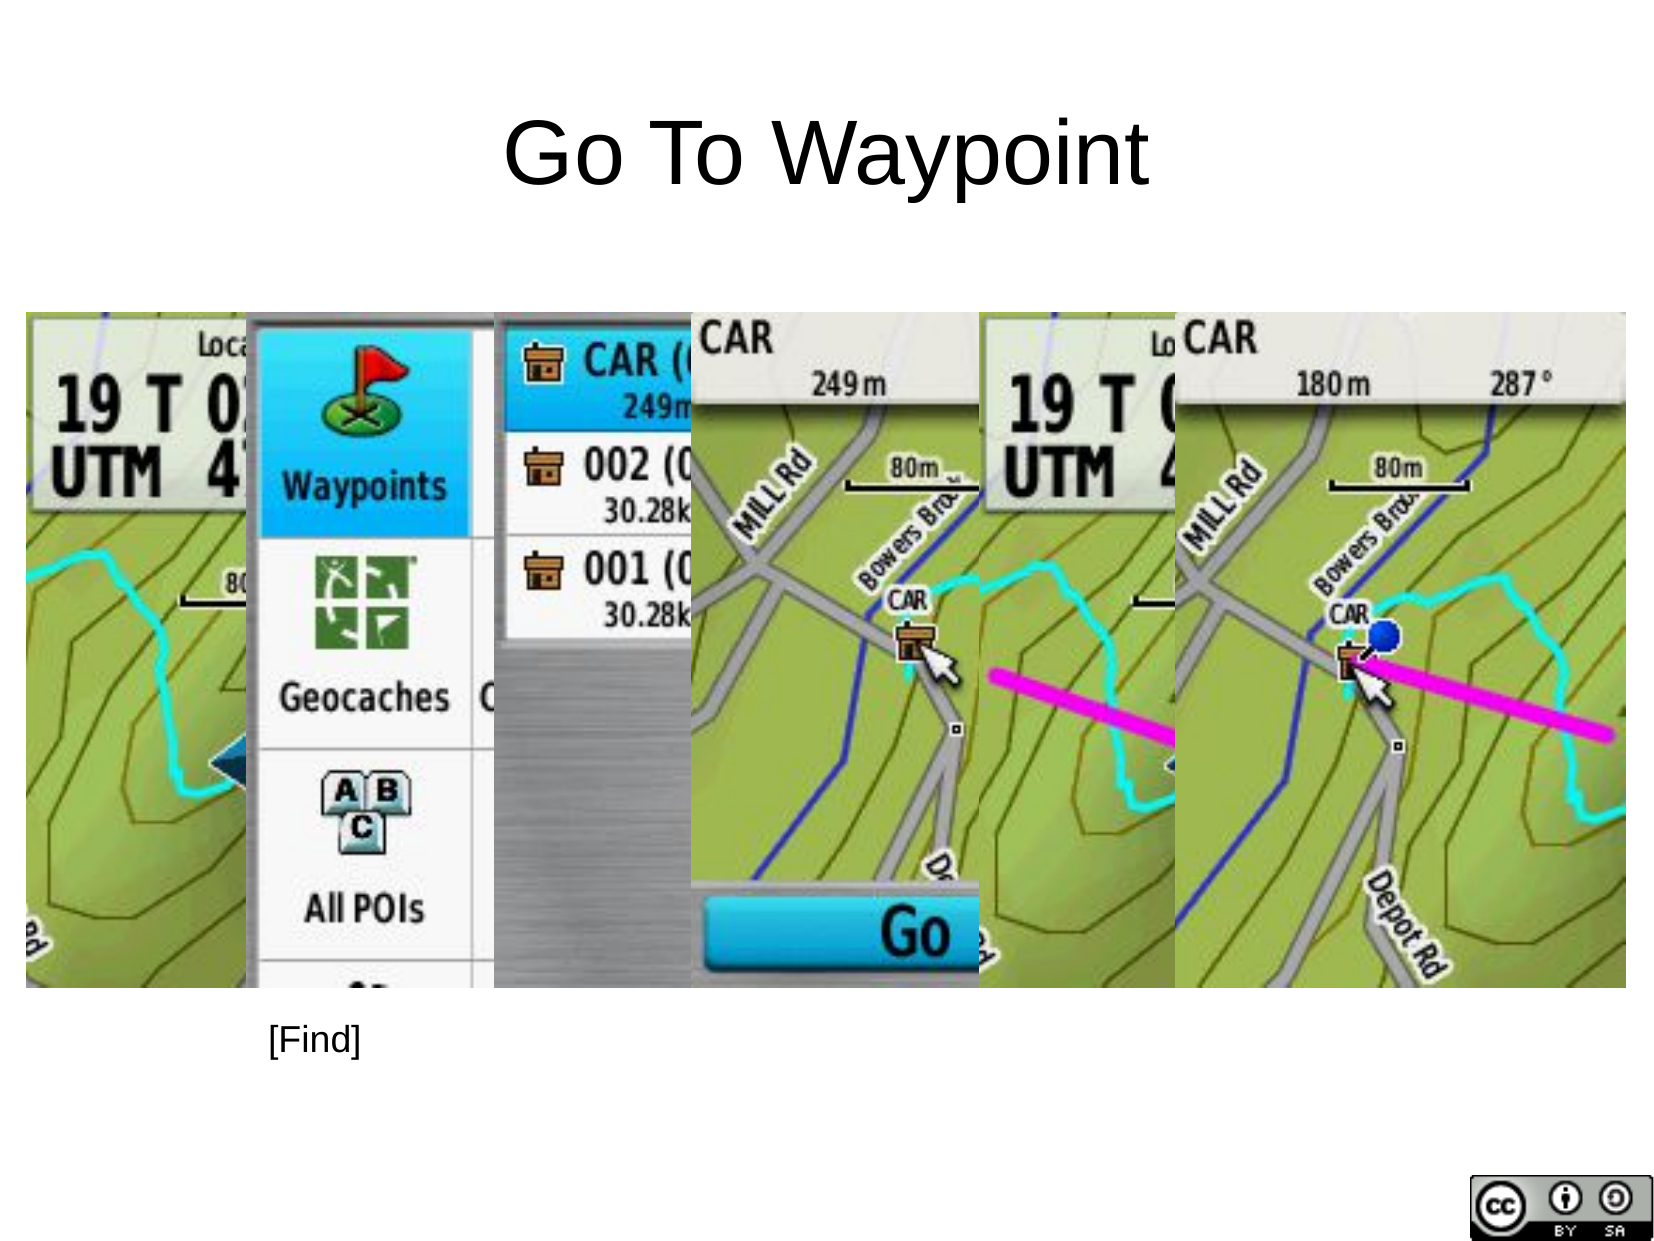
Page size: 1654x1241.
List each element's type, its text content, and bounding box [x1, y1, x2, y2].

text_box [Find] [253, 1010, 377, 1068]
picture [1470, 1175, 1654, 1241]
picture [26, 312, 1626, 988]
title Go To Waypoint [82, 49, 1571, 257]
